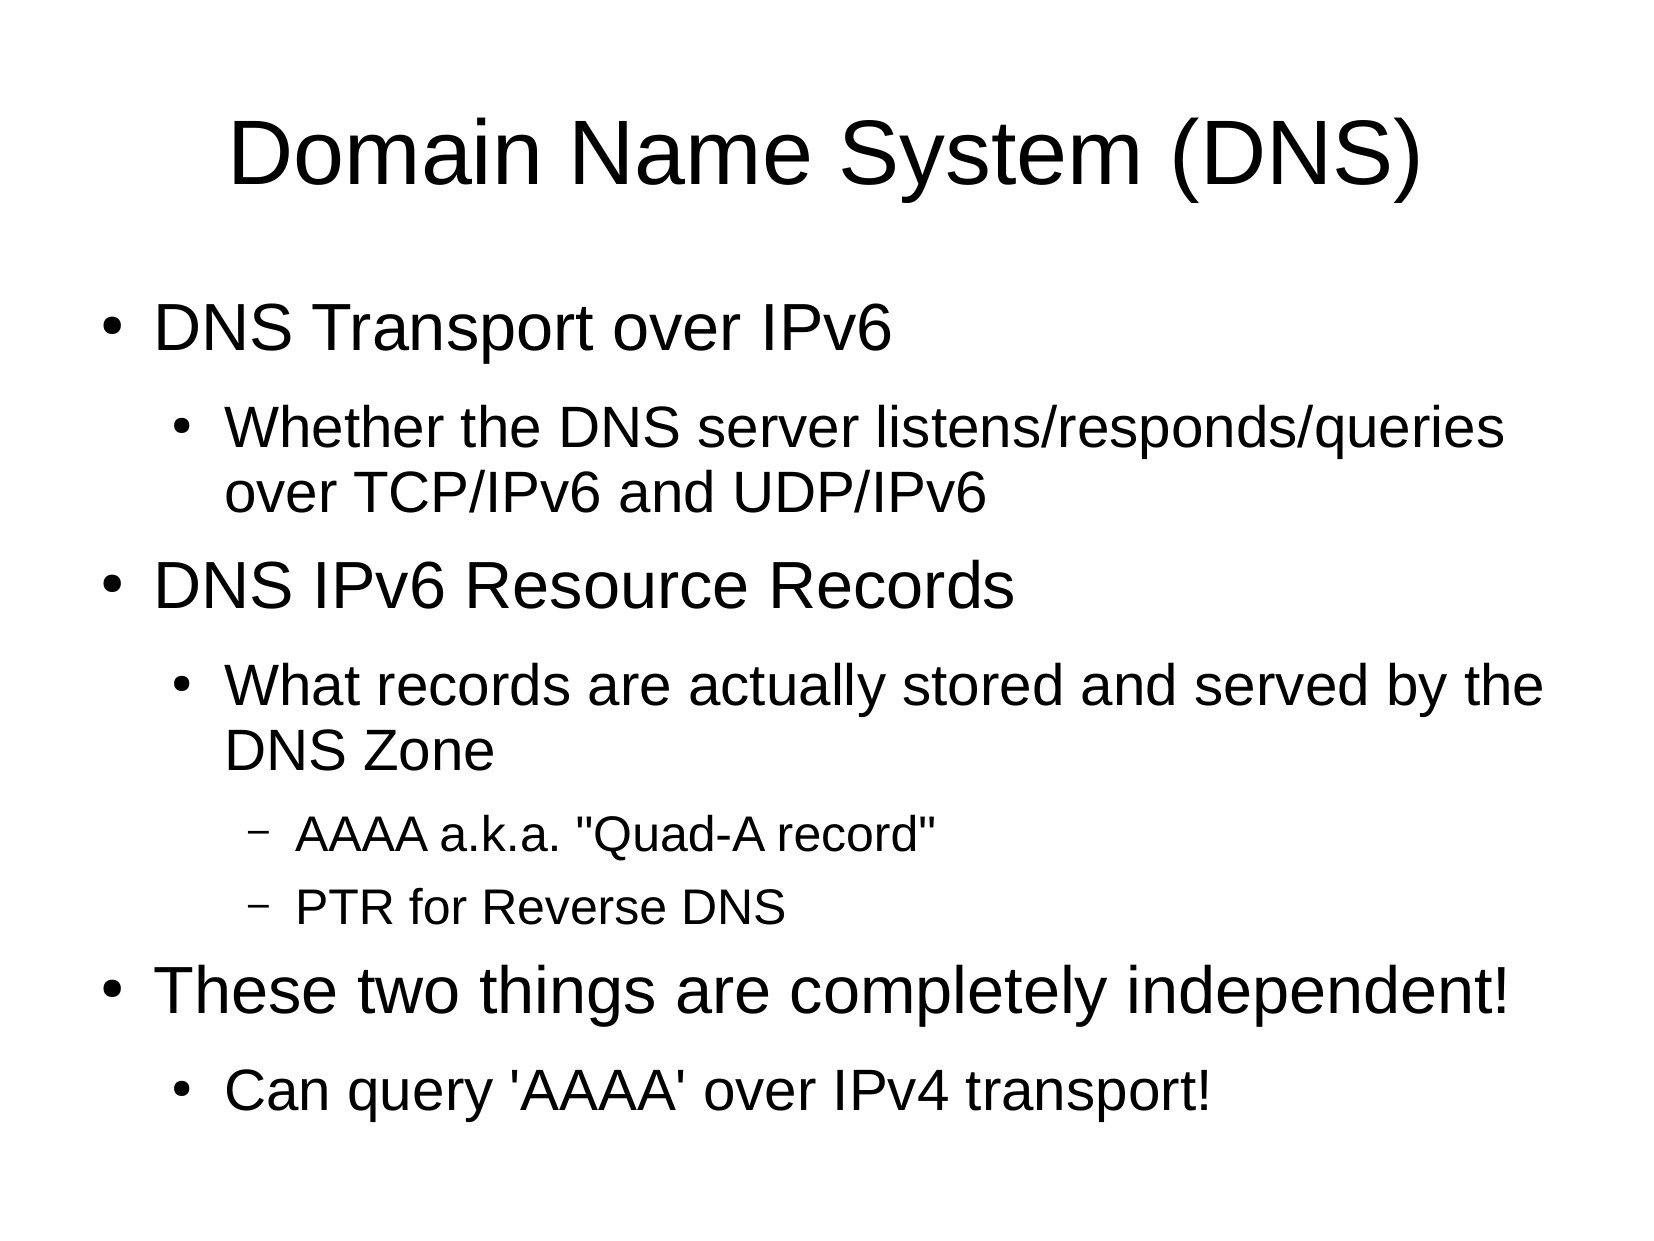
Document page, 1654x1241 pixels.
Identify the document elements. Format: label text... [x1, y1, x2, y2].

list DNS Transport over IPv6 Whether the DNS server listens/responds/queries over TCP/IPv6 and UDP/IPv6 DNS IPv6 Resource Records What records are actually stored and served by the DNS Zone AAAA a.k.a. "Quad-A record" PTR for Reverse DNS These two things are completely independent! Can query 'AAAA' over IPv4 transport! [82, 290, 1571, 1123]
title Domain Name System (DNS) [82, 56, 1571, 250]
